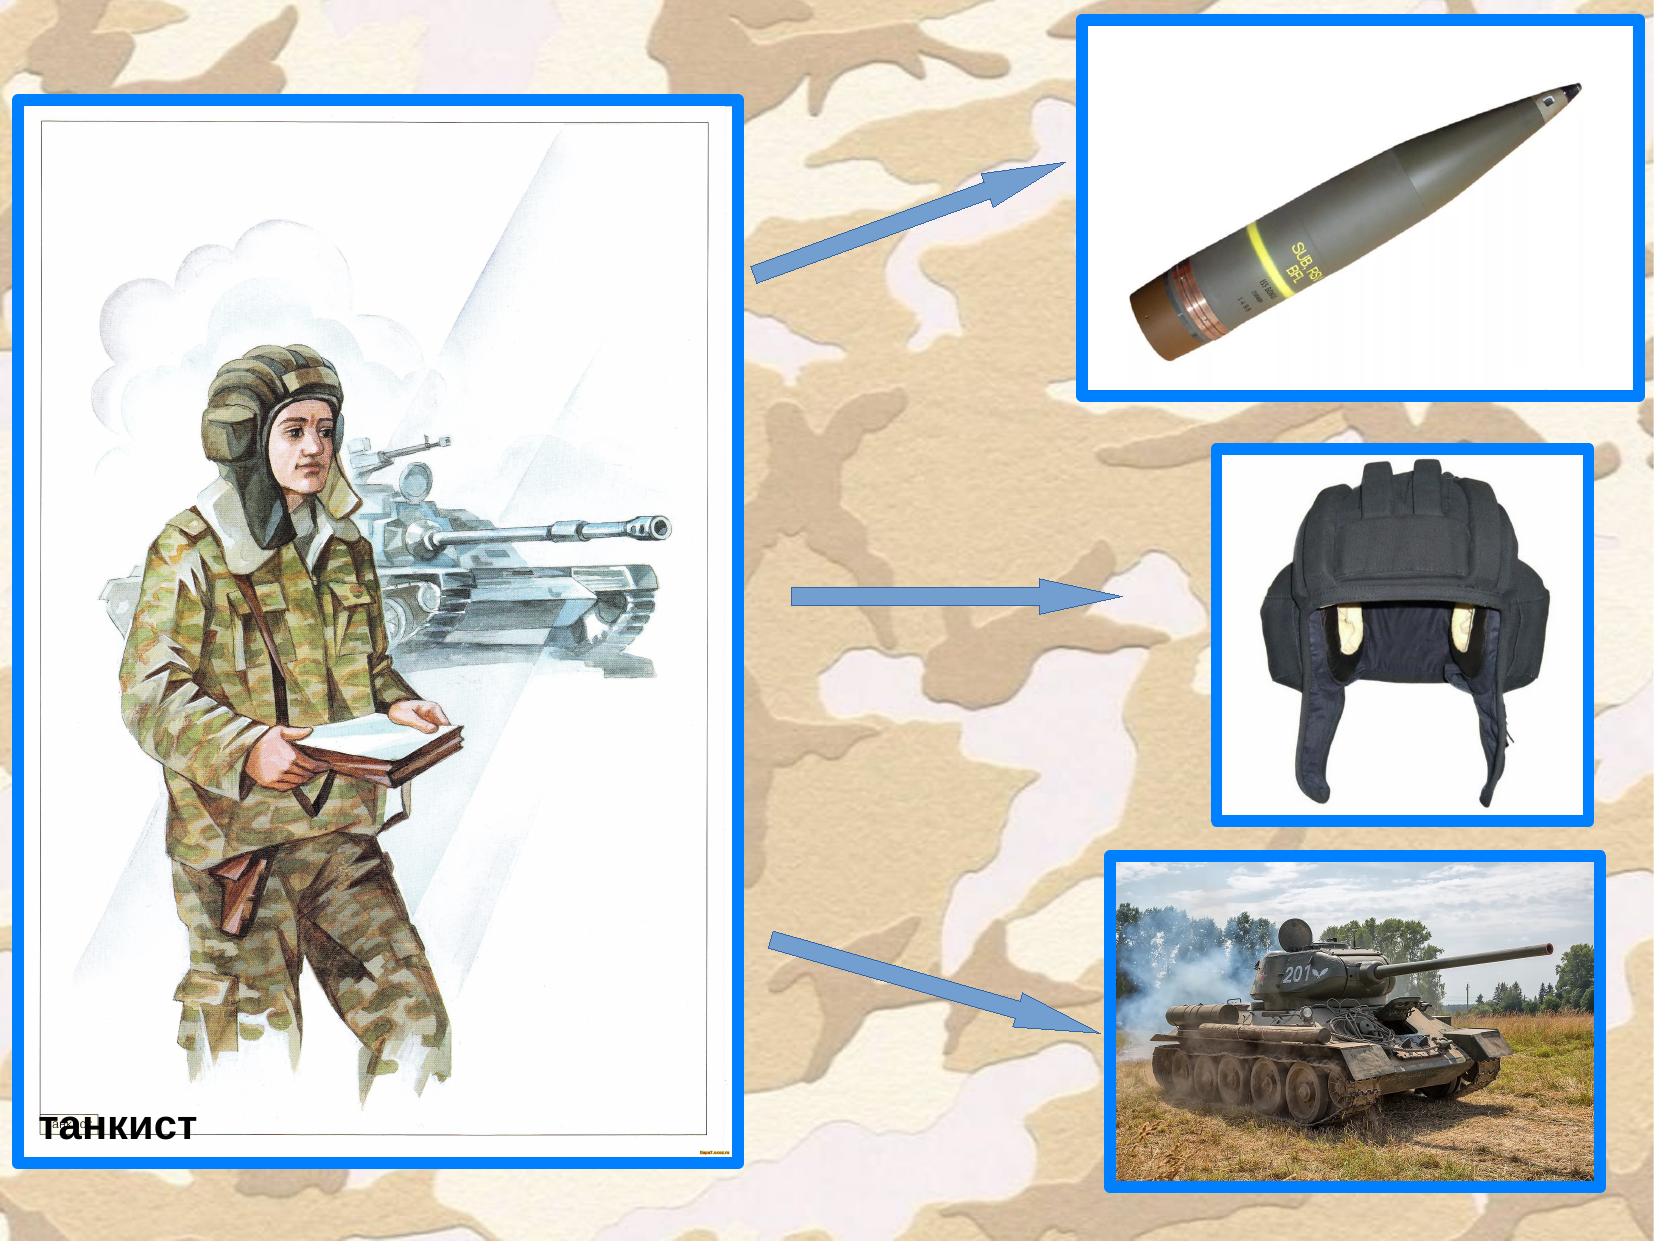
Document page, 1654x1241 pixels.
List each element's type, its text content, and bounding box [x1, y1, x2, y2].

text_box танкист [23, 1094, 225, 1193]
picture [0, 0, 1654, 1241]
text_box [750, 162, 1066, 284]
text_box [768, 931, 1101, 1034]
text_box [791, 578, 1123, 615]
